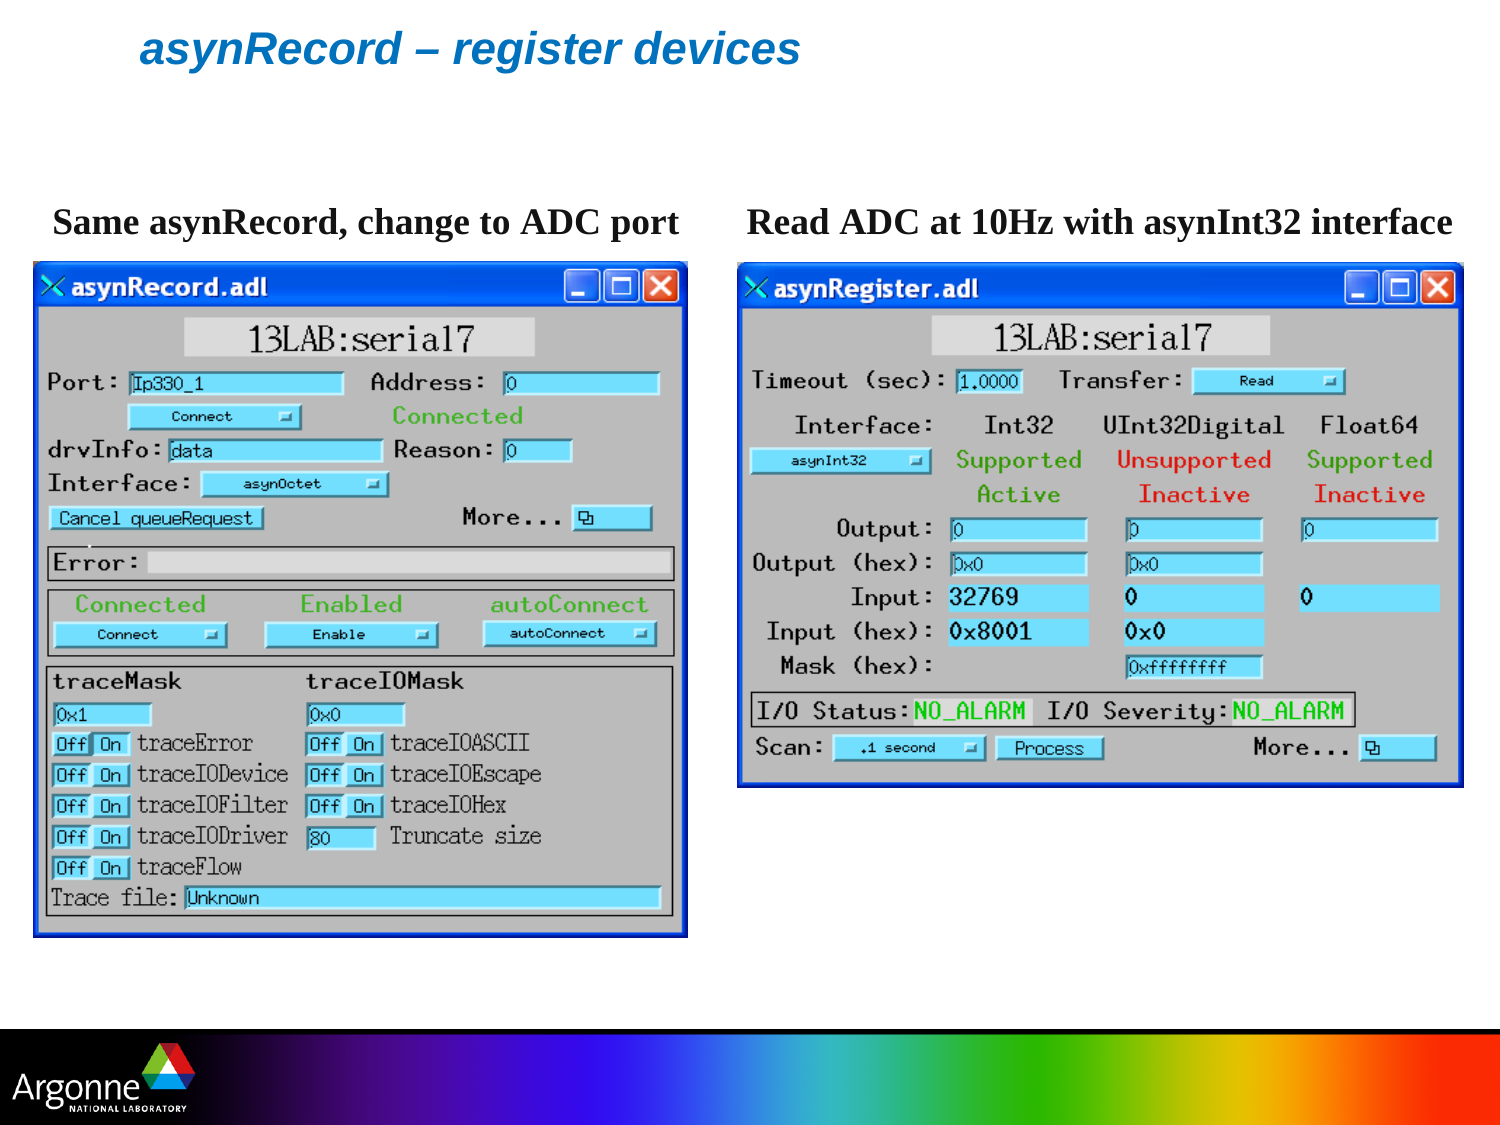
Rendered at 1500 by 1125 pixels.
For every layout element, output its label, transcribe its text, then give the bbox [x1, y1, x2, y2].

text_box Same asynRecord, change to ADC port [37, 189, 713, 251]
title asynRecord – register devices [125, 24, 1401, 83]
picture [737, 262, 1464, 788]
picture [0, 1029, 1500, 1125]
picture [33, 261, 688, 938]
text_box Read ADC at 10Hz with asynInt32 interface [725, 189, 1476, 251]
